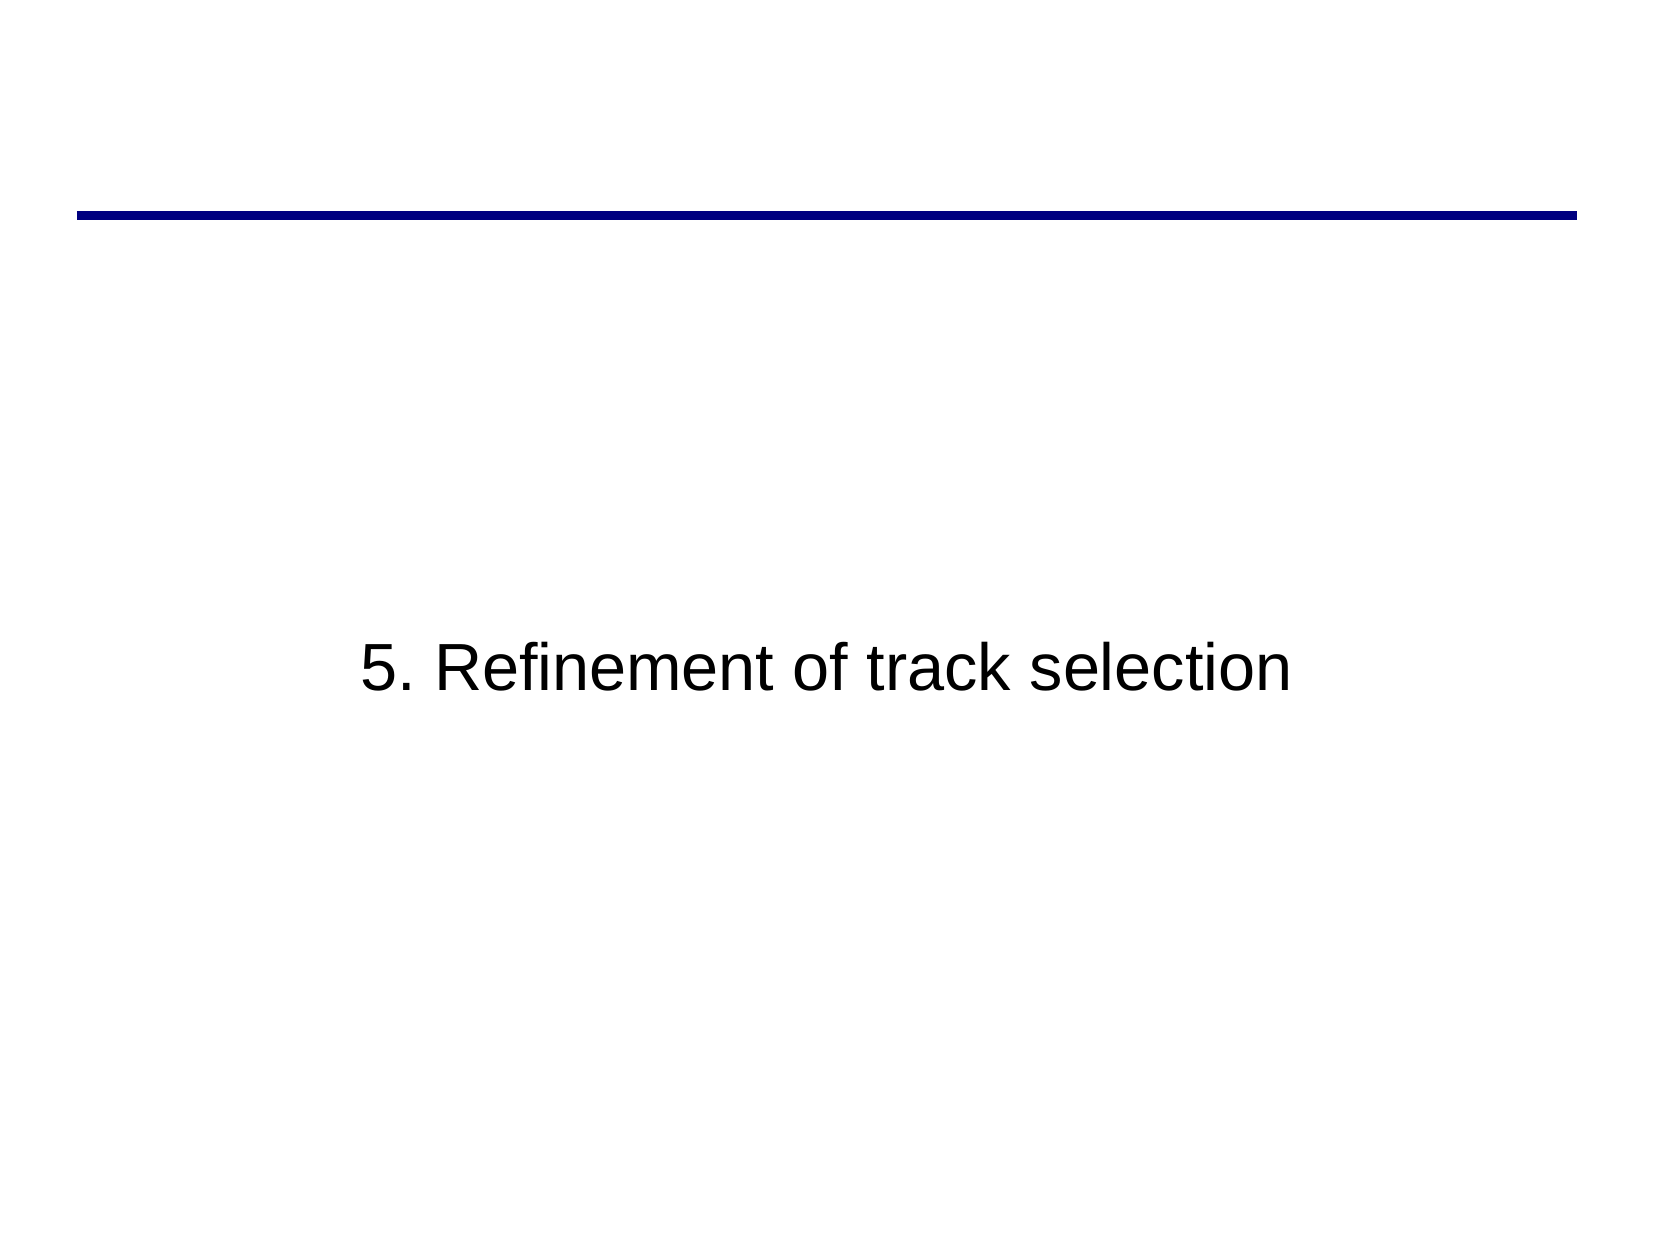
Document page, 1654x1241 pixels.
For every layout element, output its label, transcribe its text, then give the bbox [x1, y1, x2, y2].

subtitle 5. Refinement of track selection [82, 232, 1571, 1102]
